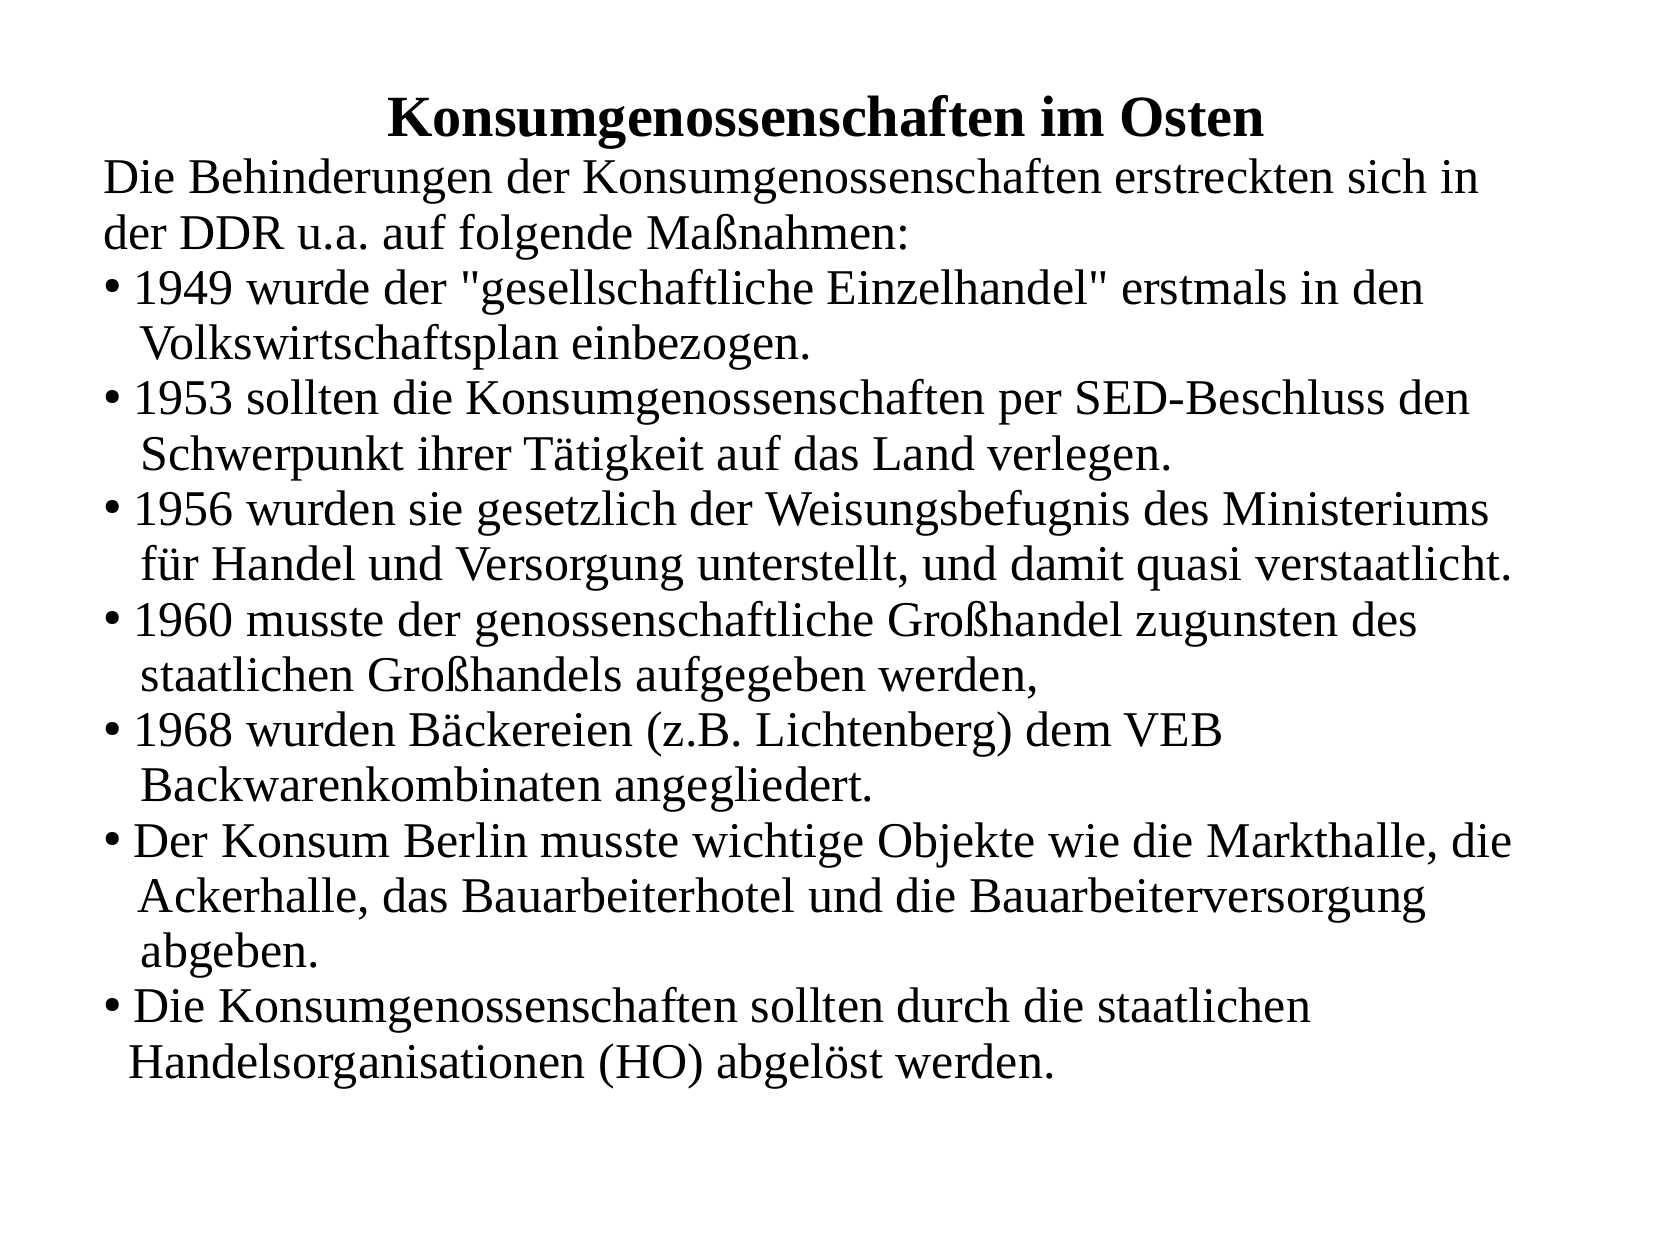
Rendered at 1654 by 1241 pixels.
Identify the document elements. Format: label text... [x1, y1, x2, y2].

text_box Konsumgenossenschaften im Osten Die Behinderungen der Konsumgenossenschaften erstreckten sich in der DDR u.a. auf folgende Maßnahmen: 1949 wurde der "gesellschaftliche Einzelhandel" erstmals in den Volkswirtschaftsplan einbezogen. 1953 sollten die Konsumgenossenschaften per SED-Beschluss den Schwerpunkt ihrer Tätigkeit auf das Land verlegen. 1956 wurden sie gesetzlich der Weisungsbefugnis des Ministeriums für Handel und Versorgung unterstellt, und damit quasi verstaatlicht. 1960 musste der genossenschaftliche Großhandel zugunsten des staatlichen Großhandels aufgegeben werden, 1968 wurden Bäckereien (z.B. Lichtenberg) dem VEB Backwarenkombinaten angegliedert. Der Konsum Berlin musste wichtige Objekte wie die Markthalle, die Ackerhalle, das Bauarbeiterhotel und die Bauarbeiterversorgung abgeben. Die Konsumgenossenschaften sollten durch die staatlichen Handelsorganisationen (HO) abgelöst werden. [88, 77, 1565, 1097]
